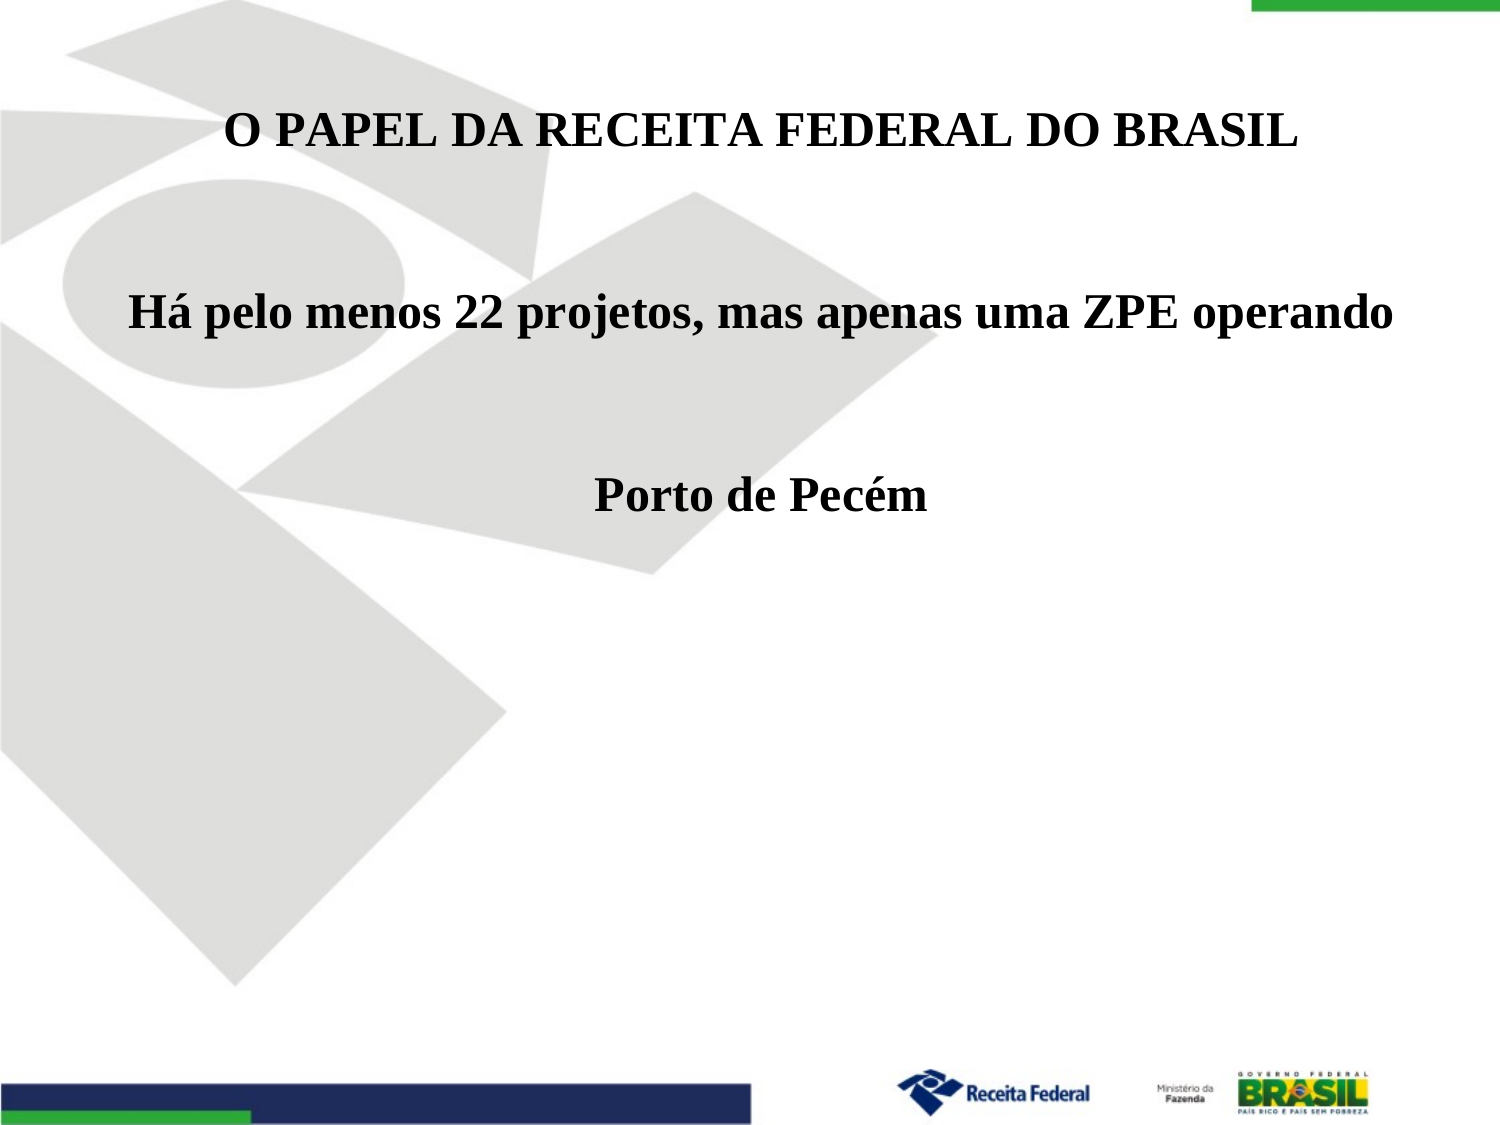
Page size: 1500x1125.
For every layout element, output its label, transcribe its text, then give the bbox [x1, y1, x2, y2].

text_box O PAPEL DA RECEITA FEDERAL DO BRASIL Há pelo menos 22 projetos, mas apenas uma ZPE operando Porto de Pecém [106, 88, 1418, 707]
picture [0, 0, 1500, 1125]
